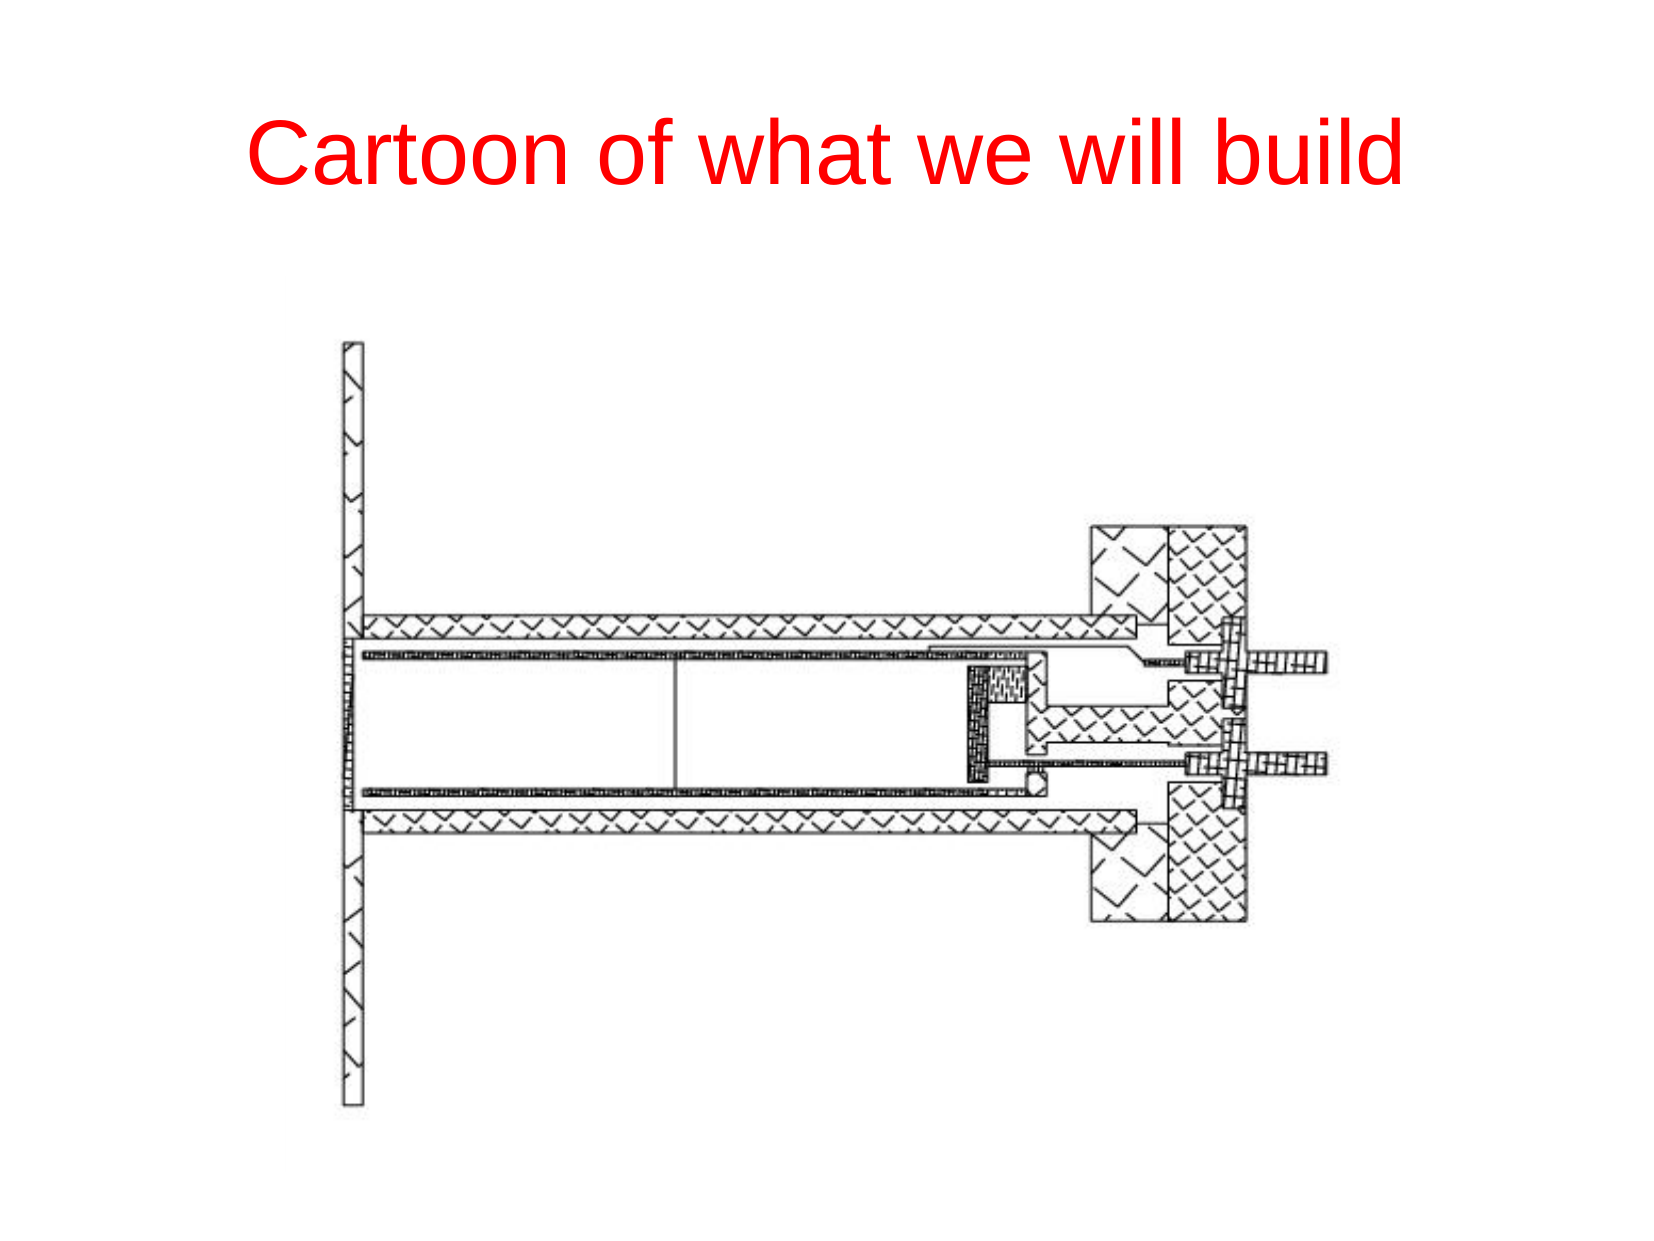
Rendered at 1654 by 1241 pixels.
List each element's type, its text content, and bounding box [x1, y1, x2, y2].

picture [284, 276, 1351, 1172]
title Cartoon of what we will build [82, 56, 1571, 250]
